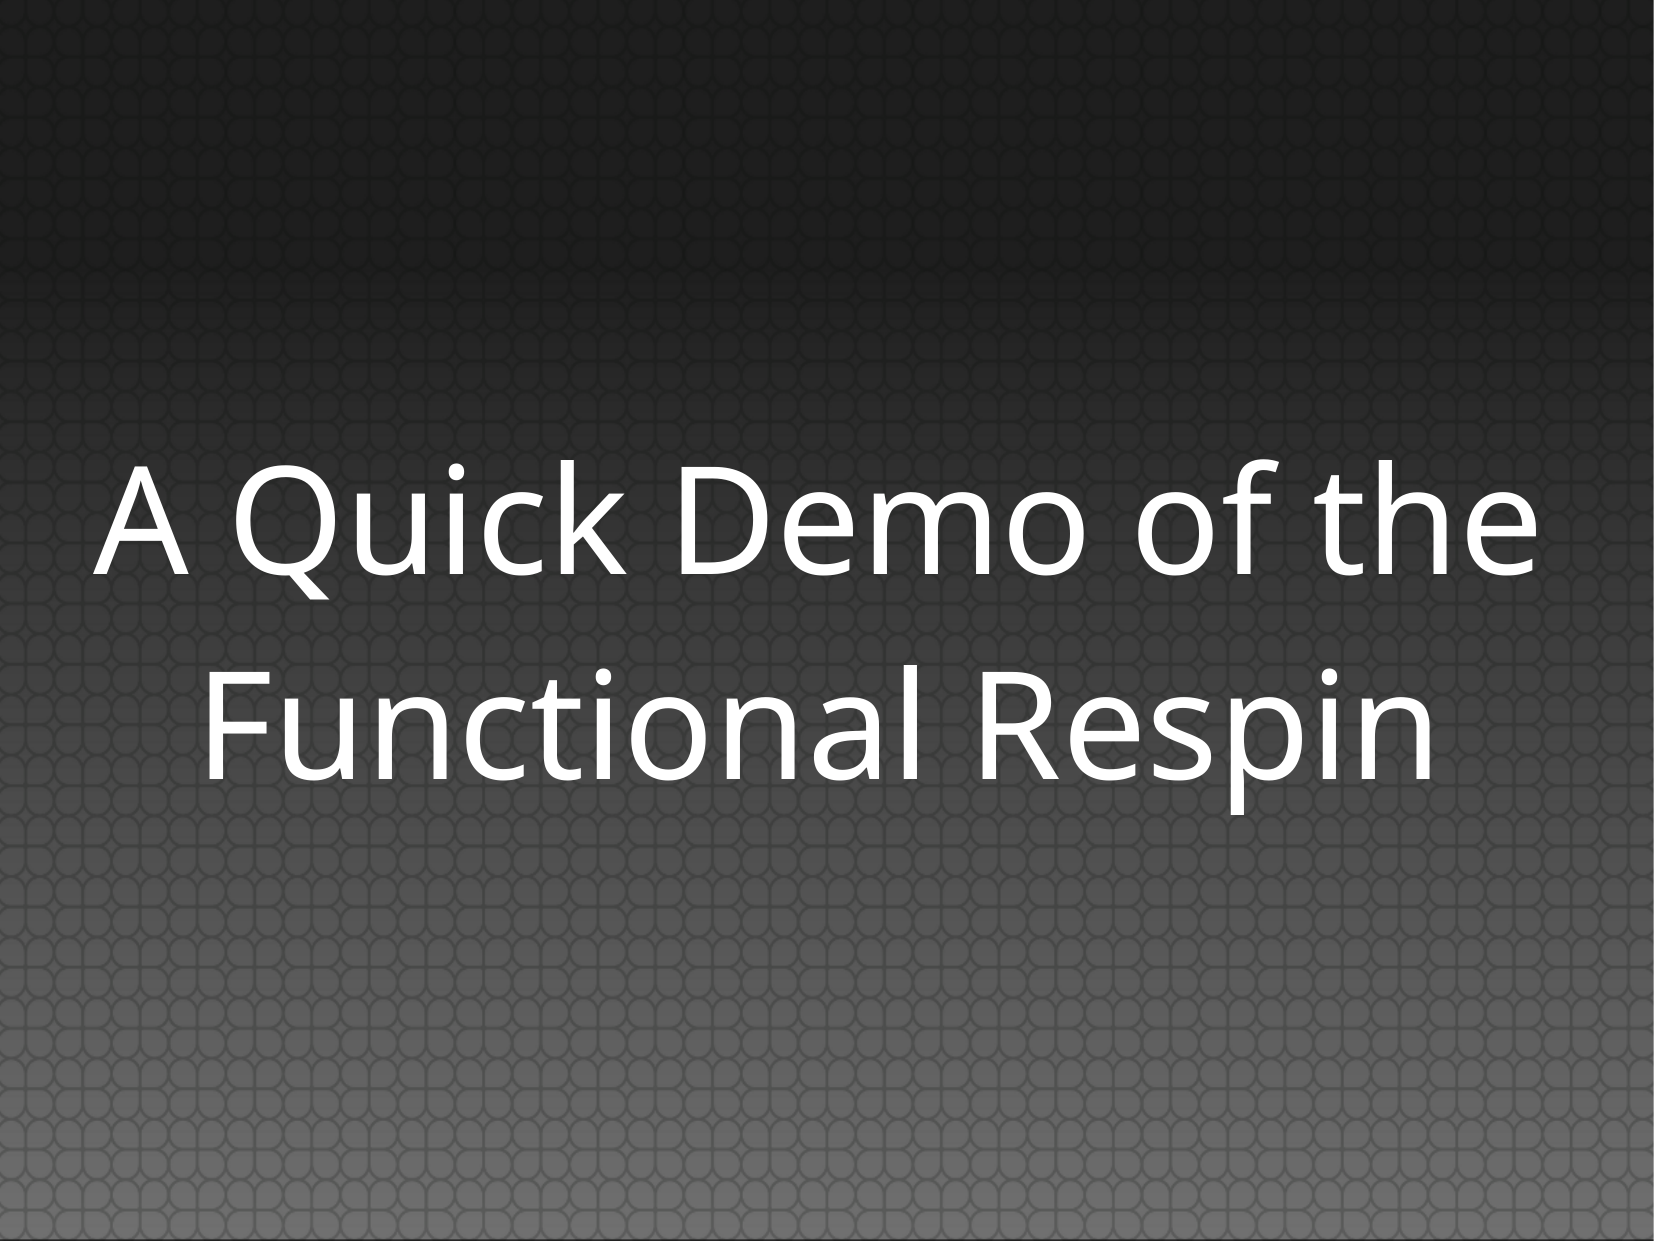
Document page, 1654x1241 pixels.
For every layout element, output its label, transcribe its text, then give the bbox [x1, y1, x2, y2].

title A Quick Demo of the Functional Respin [75, 367, 1564, 870]
picture [0, 0, 1654, 1241]
